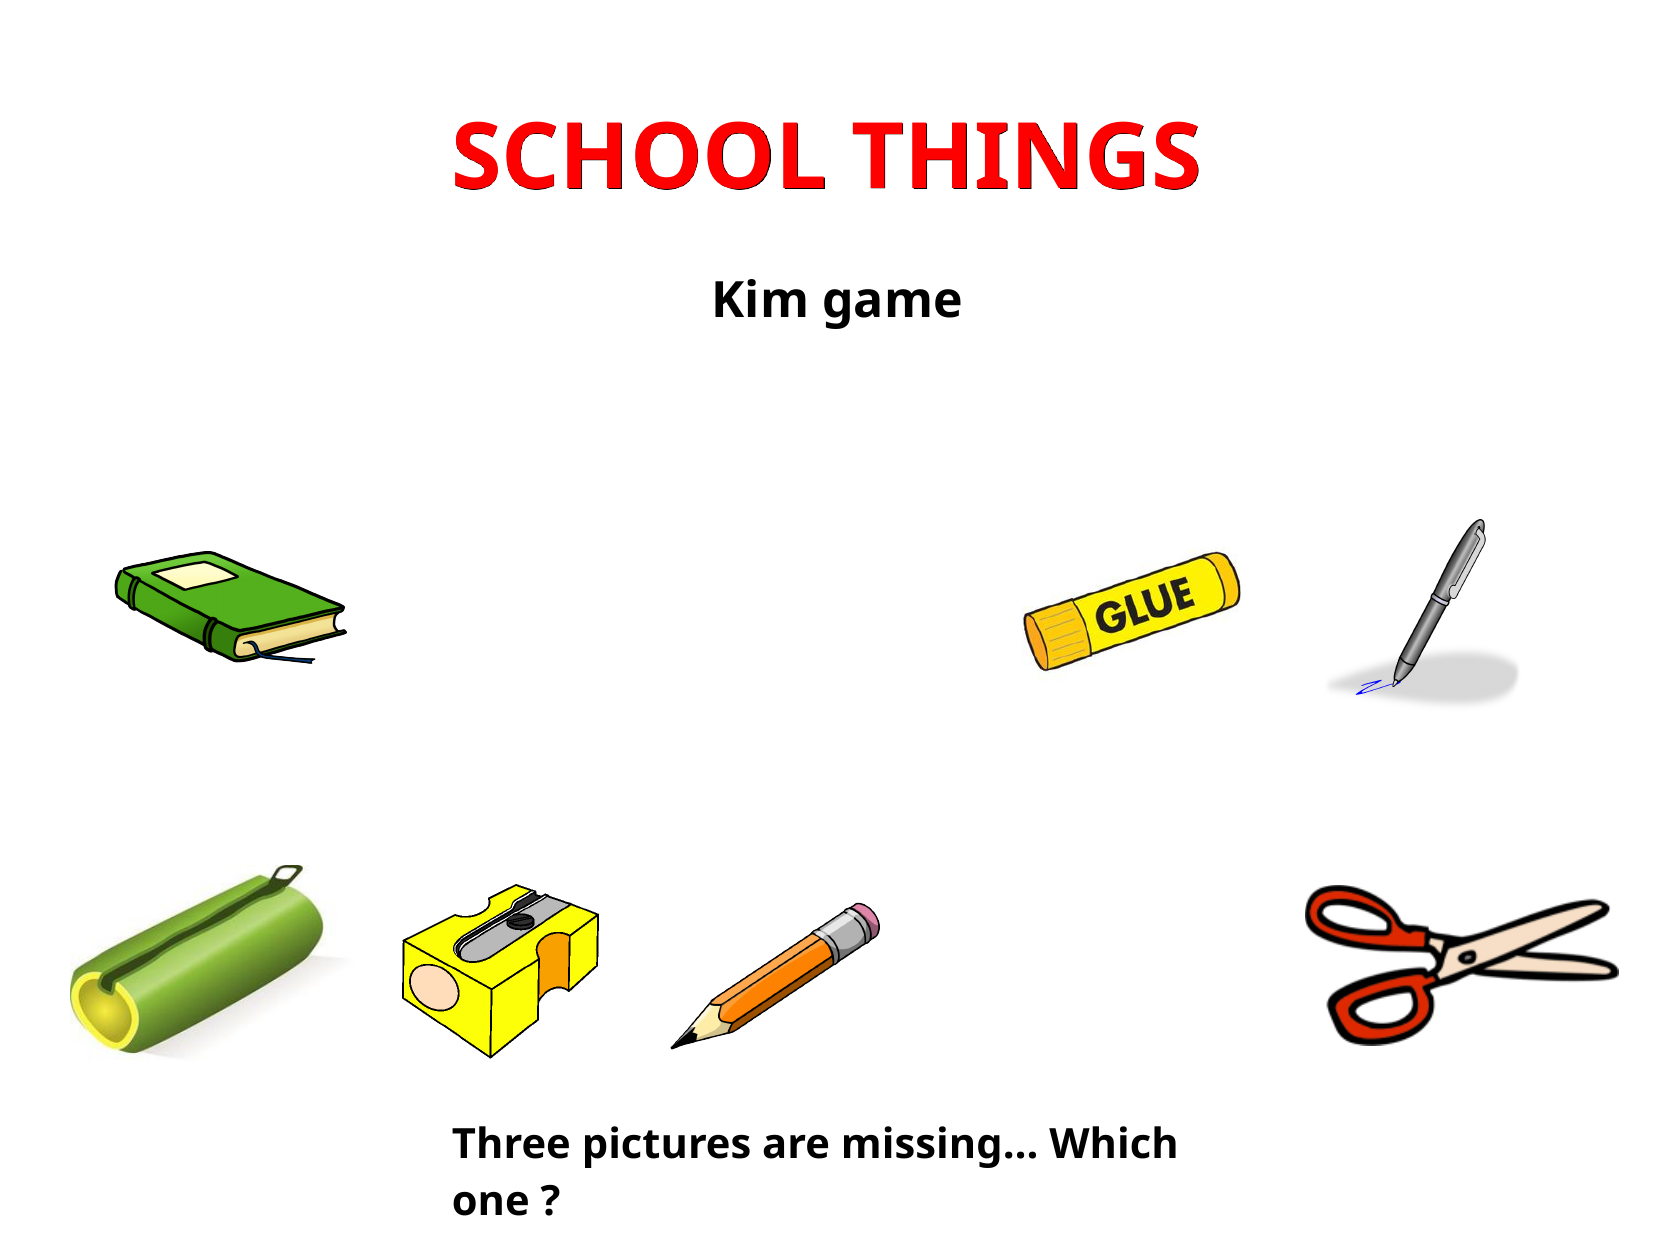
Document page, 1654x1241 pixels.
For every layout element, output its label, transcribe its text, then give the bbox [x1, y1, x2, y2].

text_box Kim game [696, 256, 1111, 334]
picture [661, 890, 889, 1062]
picture [1022, 502, 1241, 721]
picture [377, 850, 628, 1083]
picture [108, 543, 355, 674]
picture [70, 865, 355, 1063]
picture [1311, 519, 1533, 717]
text_box Three pictures are missing… Which one ? [437, 1105, 1288, 1205]
title SCHOOL THINGS [82, 49, 1571, 257]
picture [1305, 885, 1619, 1046]
